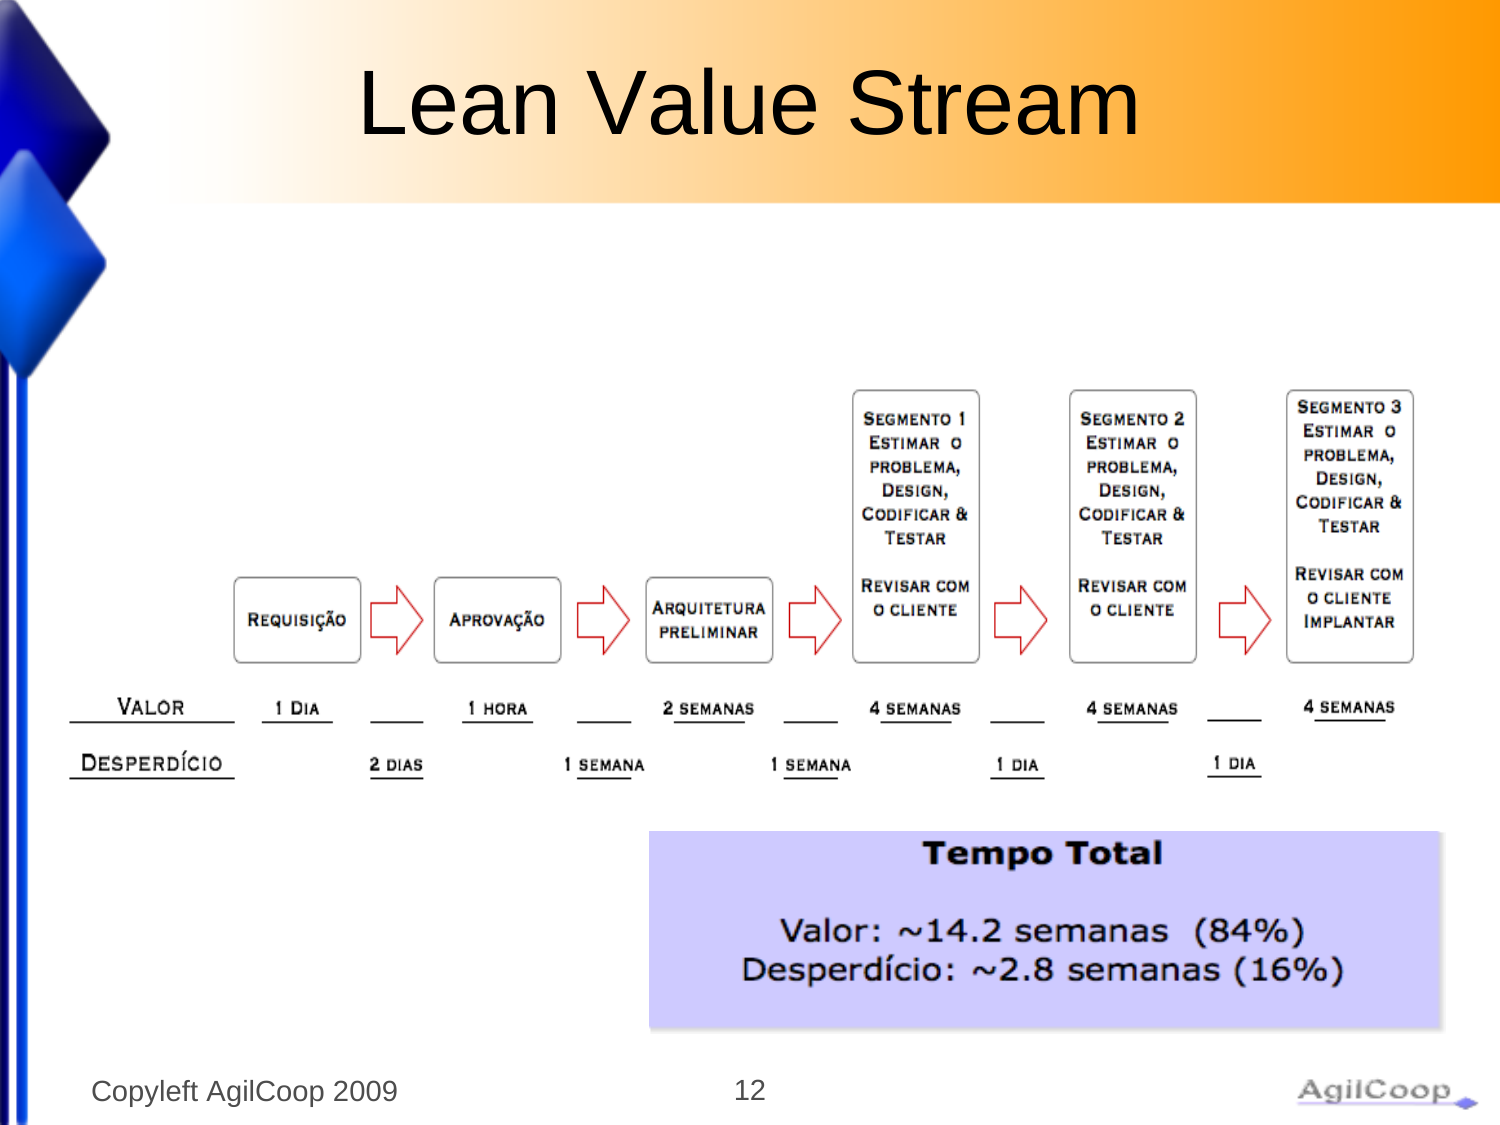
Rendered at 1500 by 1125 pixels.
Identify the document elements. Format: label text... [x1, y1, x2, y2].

title Lean Value Stream [75, 8, 1426, 197]
picture [0, 0, 1500, 1125]
